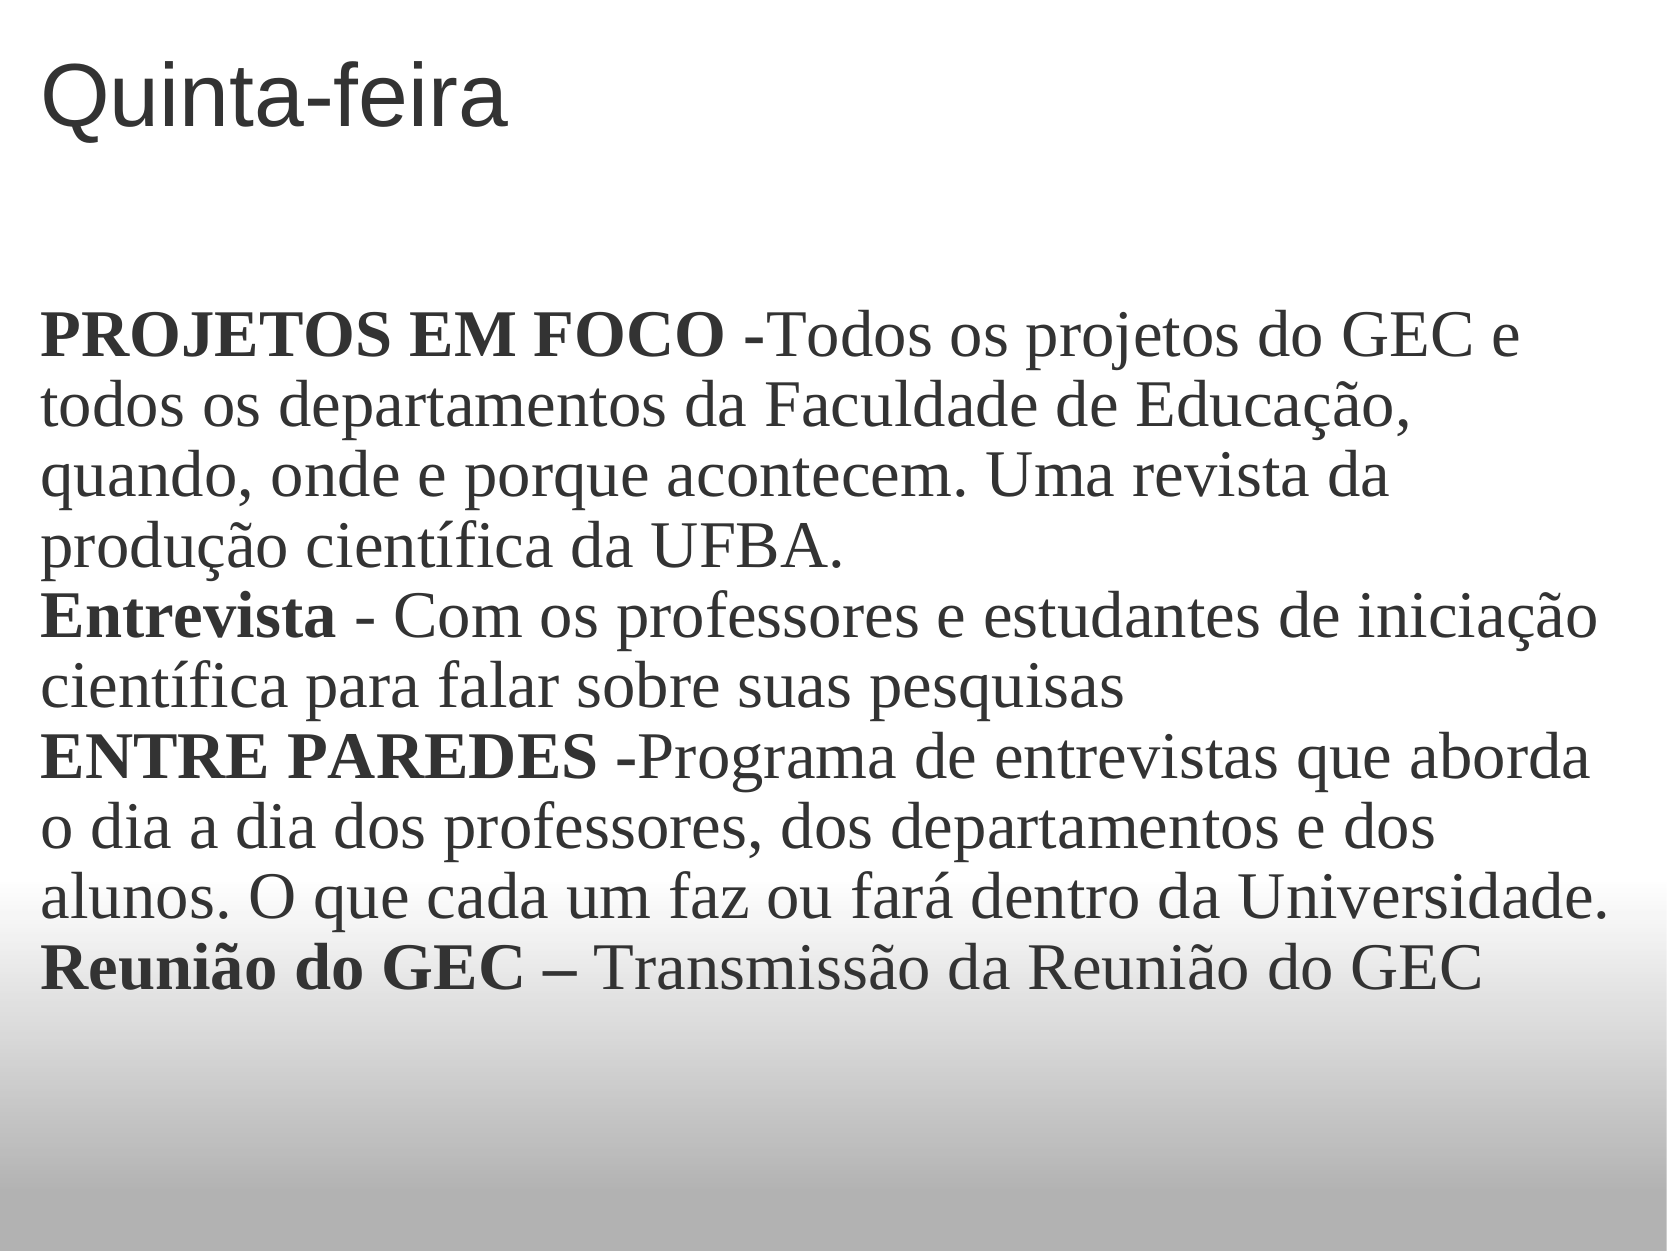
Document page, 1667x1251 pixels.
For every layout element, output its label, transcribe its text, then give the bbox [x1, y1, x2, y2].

picture [0, 0, 1667, 1251]
list PROJETOS EM FOCO -Todos os projetos do GEC e todos os departamentos da Faculdade de Educação, quando, onde e porque acontecem. Uma revista da produção científica da UFBA. Entrevista - Com os professores e estudantes de iniciação científica para falar sobre suas pesquisas ENTRE PAREDES -Programa de entrevistas que aborda o dia a dia dos professores, dos departamentos e dos alunos. O que cada um faz ou fará dentro da Universidade. Reunião do GEC – Transmissão da Reunião do GEC [40, 300, 1627, 1201]
title Quinta-feira [40, 50, 1627, 201]
